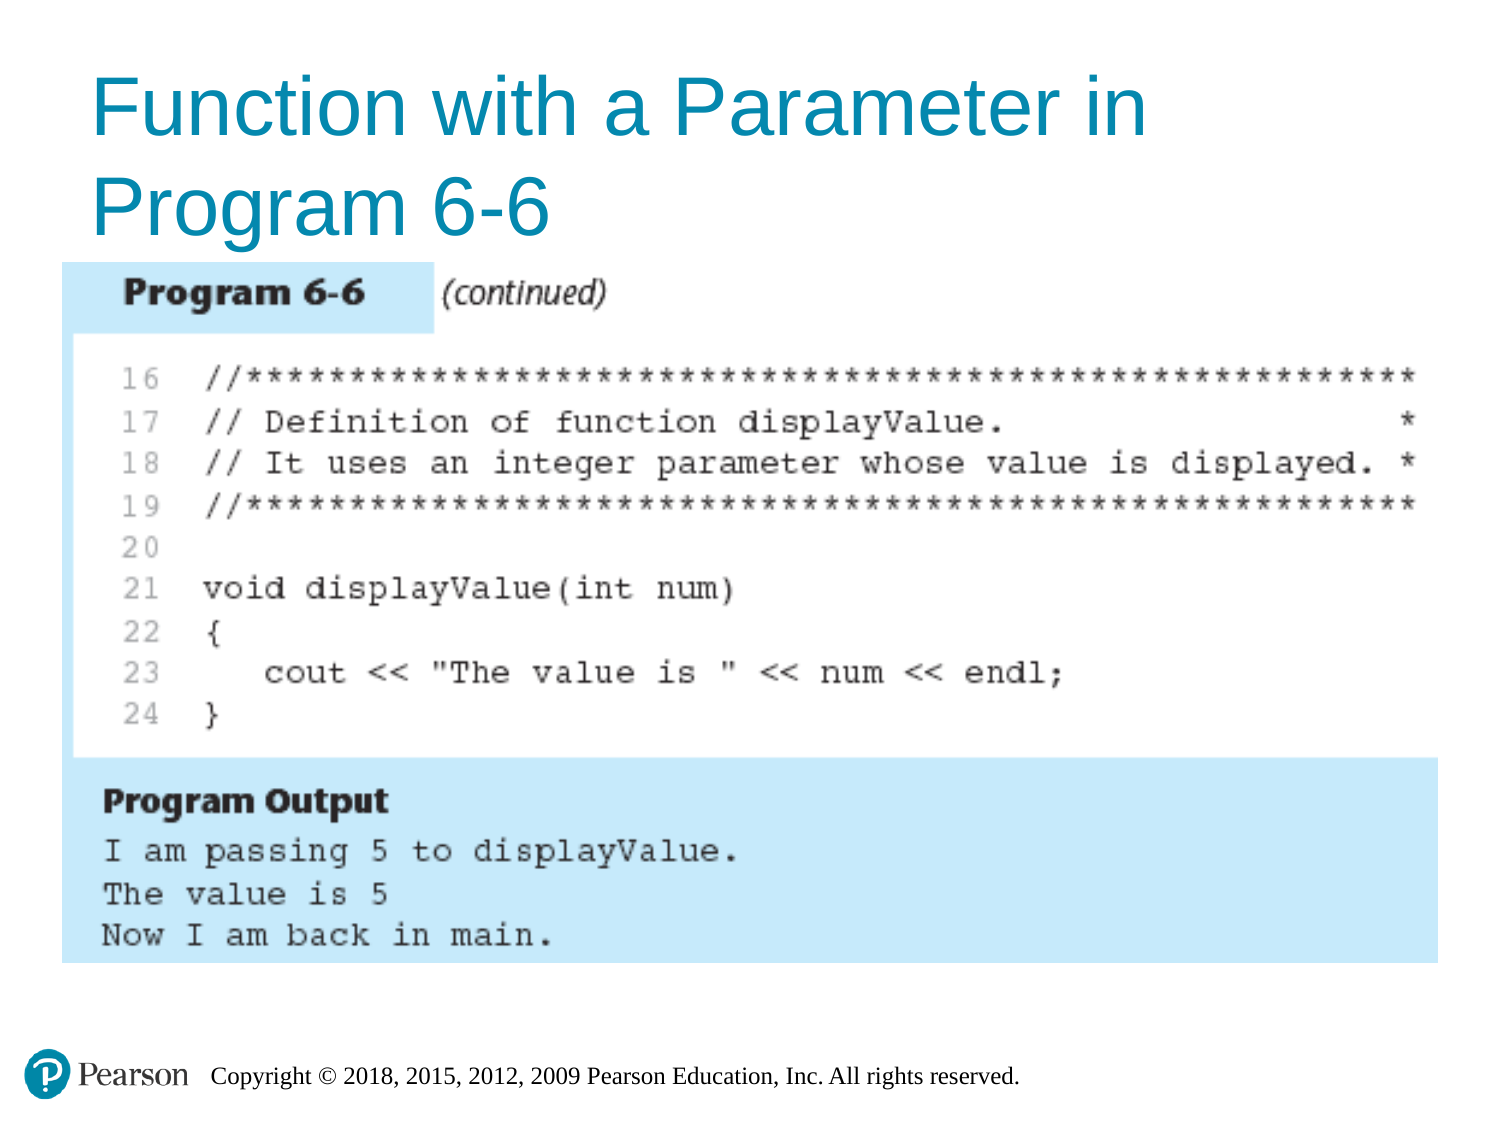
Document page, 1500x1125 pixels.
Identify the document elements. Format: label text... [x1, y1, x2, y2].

text_box Function with a Parameter in Program 6-6 [75, 45, 1426, 233]
picture [62, 262, 1438, 963]
